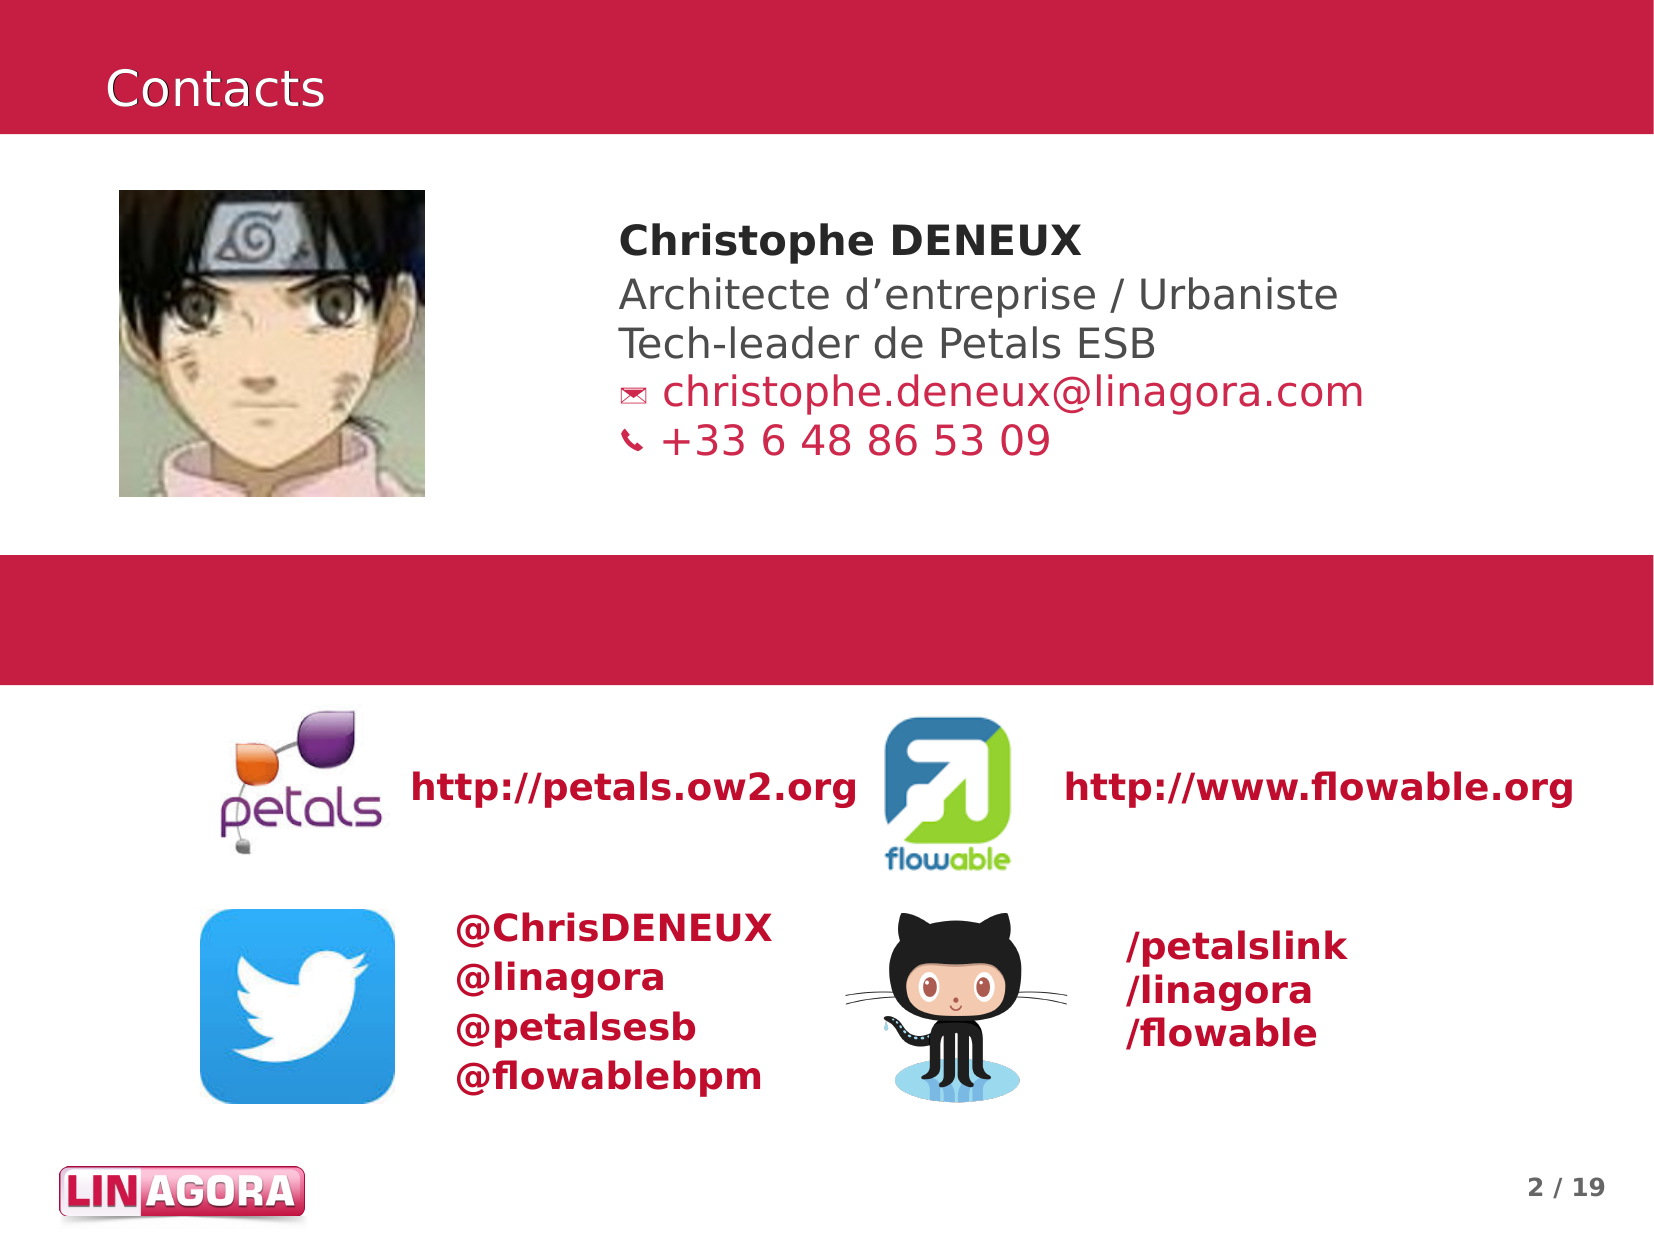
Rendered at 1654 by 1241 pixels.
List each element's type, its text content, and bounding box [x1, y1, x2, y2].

picture [212, 695, 390, 873]
text_box [0, 555, 1654, 686]
picture [119, 190, 425, 497]
title Contacts [105, 0, 1571, 178]
picture [200, 909, 395, 1104]
text_box http://petals.ow2.org [382, 758, 886, 817]
text_box http://www.flowable.org [1044, 736, 1595, 839]
text_box @ChrisDENEUX @linagora @petalsesb @flowablebpm [436, 898, 792, 1106]
text_box Christophe DENEUX Architecte d’entreprise / Urbaniste Tech-leader de Petals ESB  christophe.deneux@linagora.com  +33 6 48 86 53 09 [484, 209, 1501, 473]
picture [850, 696, 1046, 893]
picture [59, 1166, 308, 1229]
picture [838, 909, 1075, 1106]
text_box /petalslink /linagora /flowable [1103, 917, 1371, 1063]
